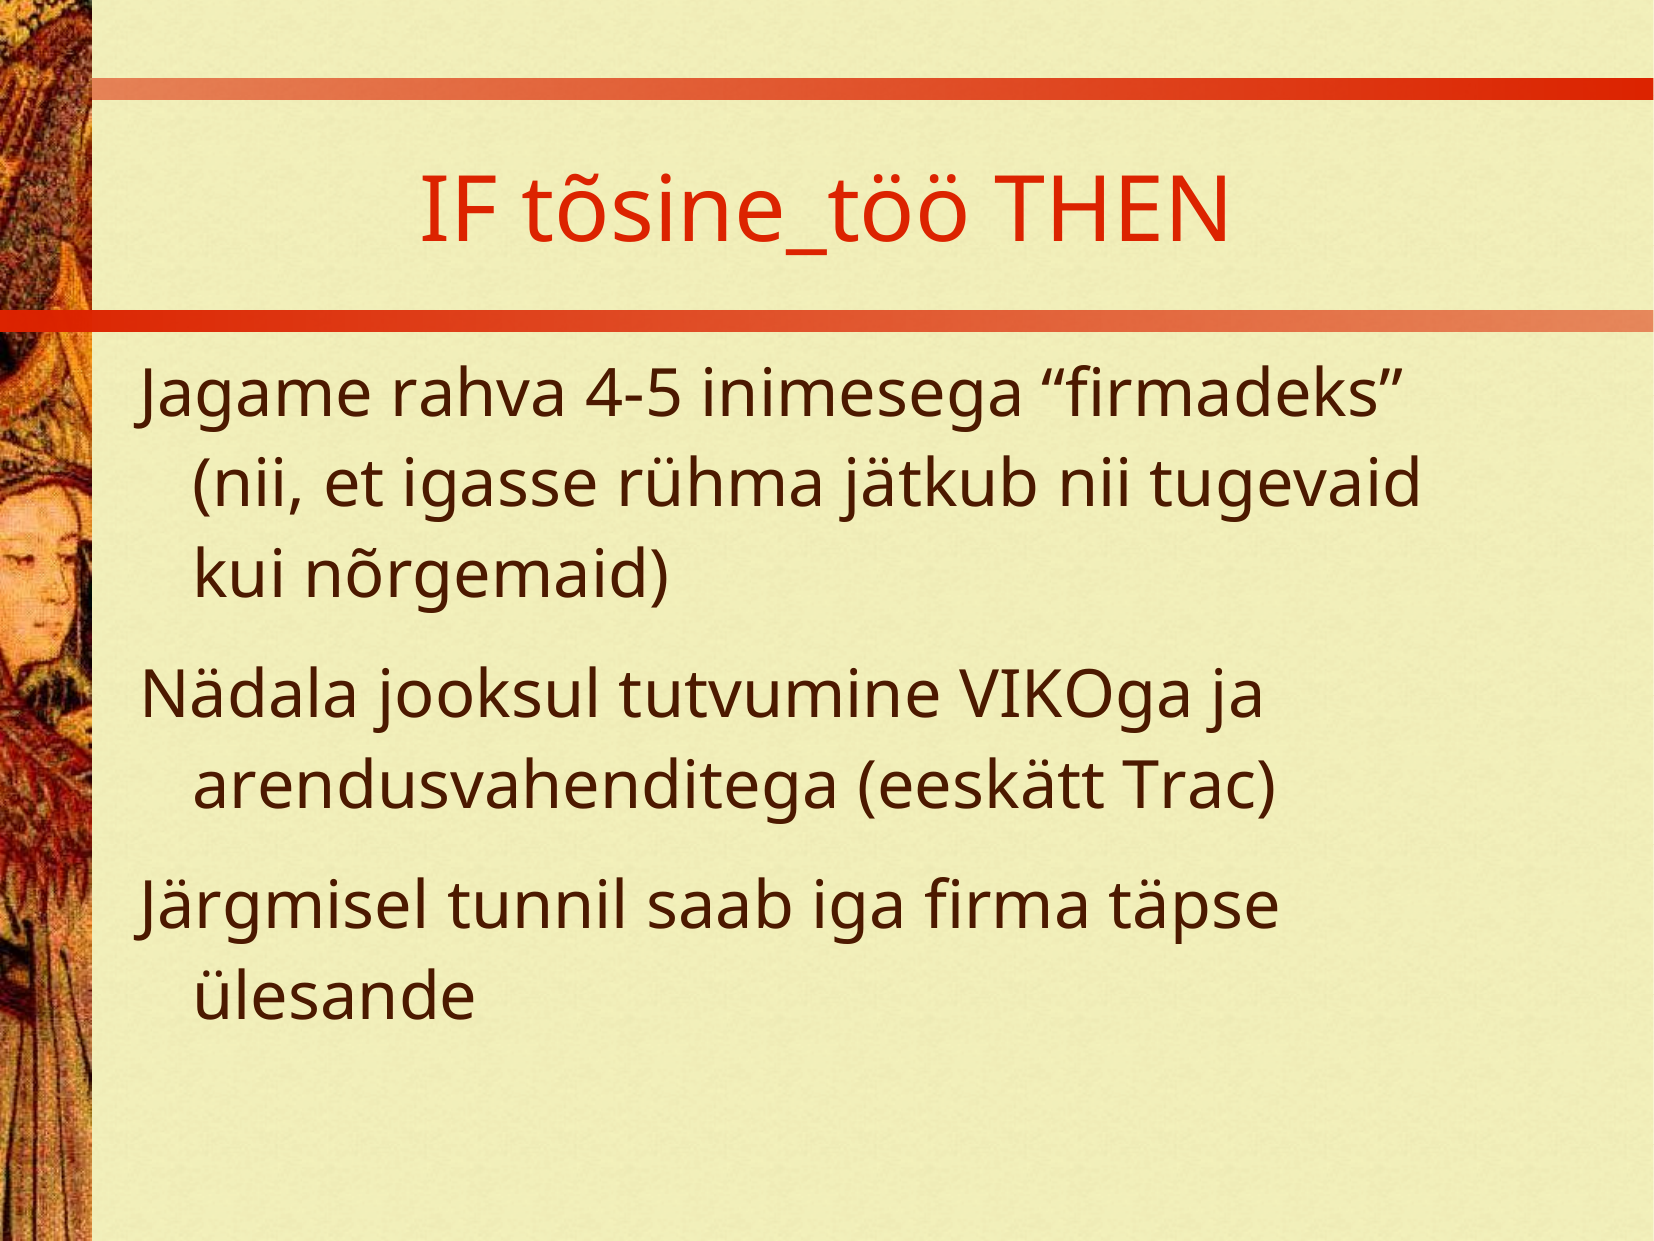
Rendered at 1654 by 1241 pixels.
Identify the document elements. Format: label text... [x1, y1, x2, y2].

picture [0, 332, 1654, 1241]
title IF tõsine_töö THEN [121, 102, 1534, 311]
list Jagame rahva 4-5 inimesega “firmadeks” (nii, et igasse rühma jätkub nii tugevaid kui nõrgemaid) Nädala jooksul tutvumine VIKOga ja arendusvahenditega (eeskätt Trac) Järgmisel tunnil saab iga firma täpse ülesande [121, 344, 1534, 1127]
picture [0, 0, 1654, 310]
